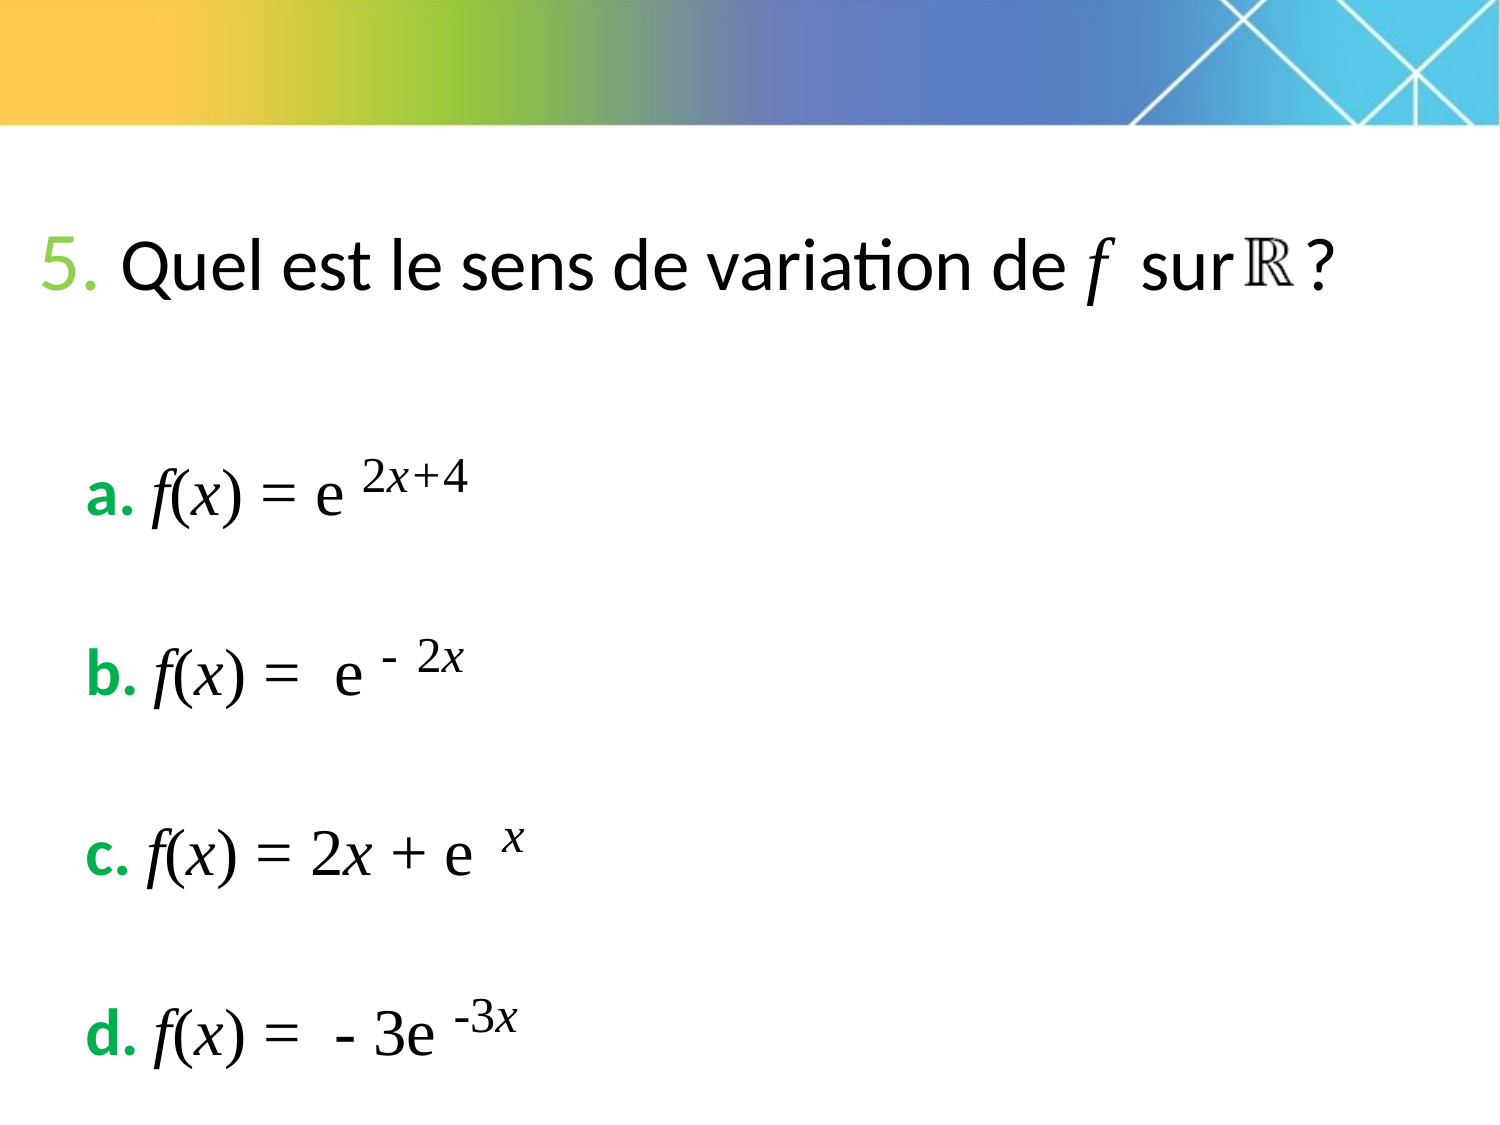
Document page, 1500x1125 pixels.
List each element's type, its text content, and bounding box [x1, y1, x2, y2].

picture [1234, 219, 1302, 294]
text_box a. f(x) = e 2x+4 b. f(x) = e - 2x c. f(x) = 2x + e x d. f(x) = - 3e -3x [70, 351, 1465, 1024]
text_box 5. Quel est le sens de variation de f sur ? [23, 164, 1500, 351]
